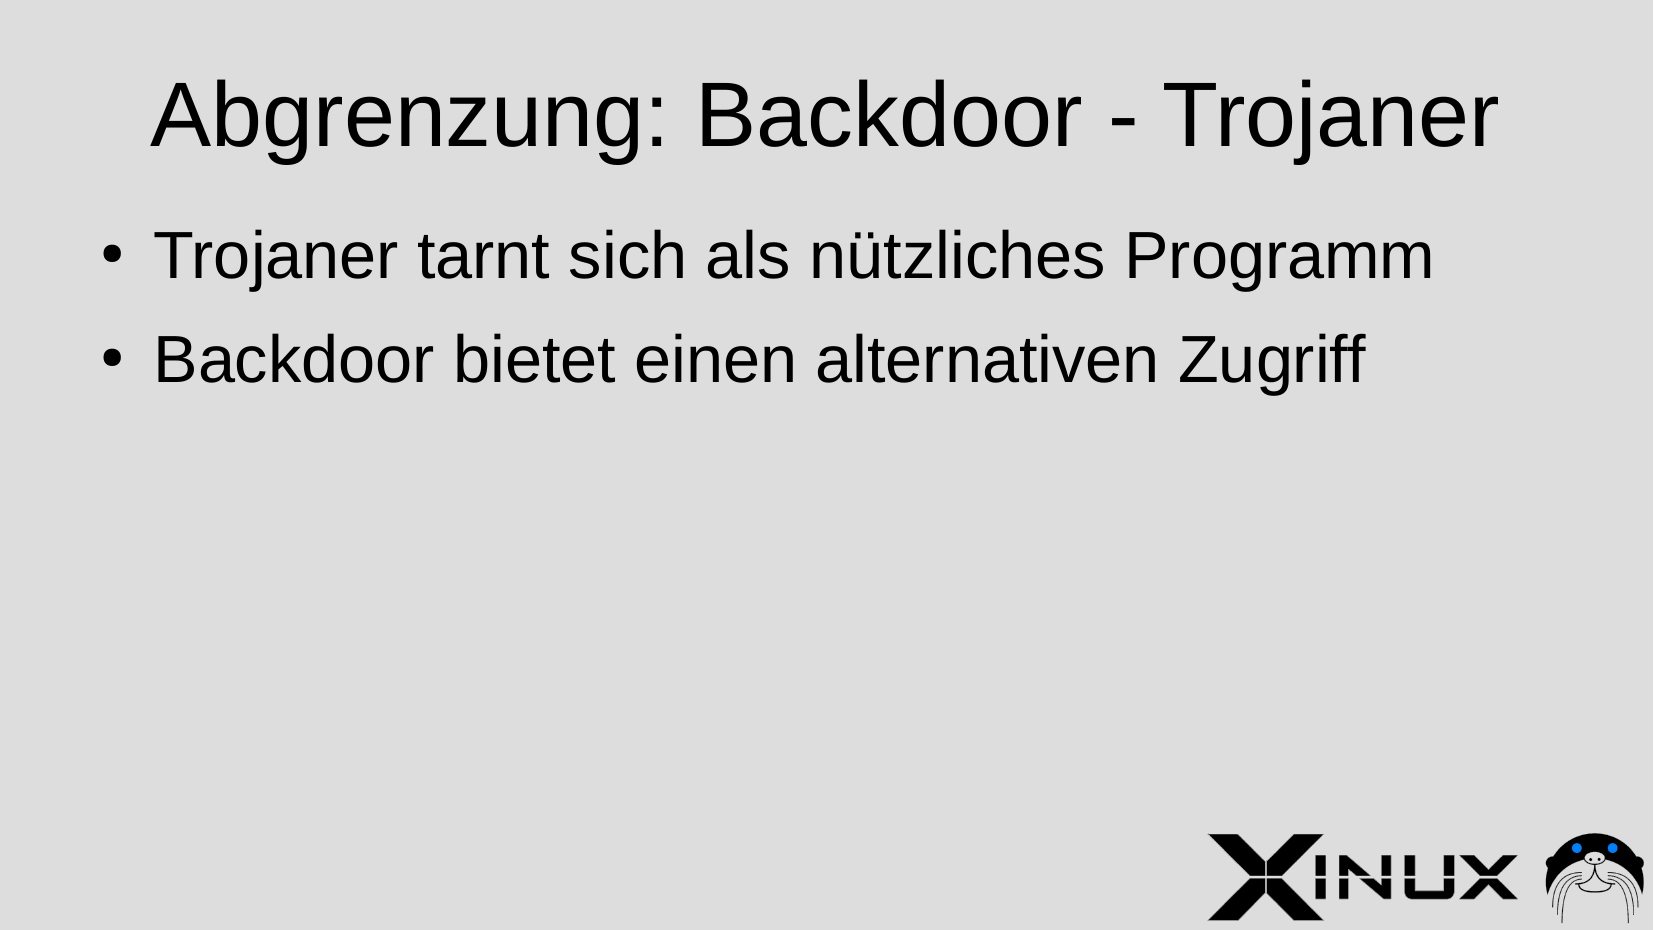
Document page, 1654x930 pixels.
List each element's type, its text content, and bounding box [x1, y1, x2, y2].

list Trojaner tarnt sich als nützliches Programm Backdoor bietet einen alternativen Zugriff [82, 217, 1571, 757]
picture [1200, 824, 1650, 930]
title Abgrenzung: Backdoor - Trojaner [82, 37, 1571, 193]
